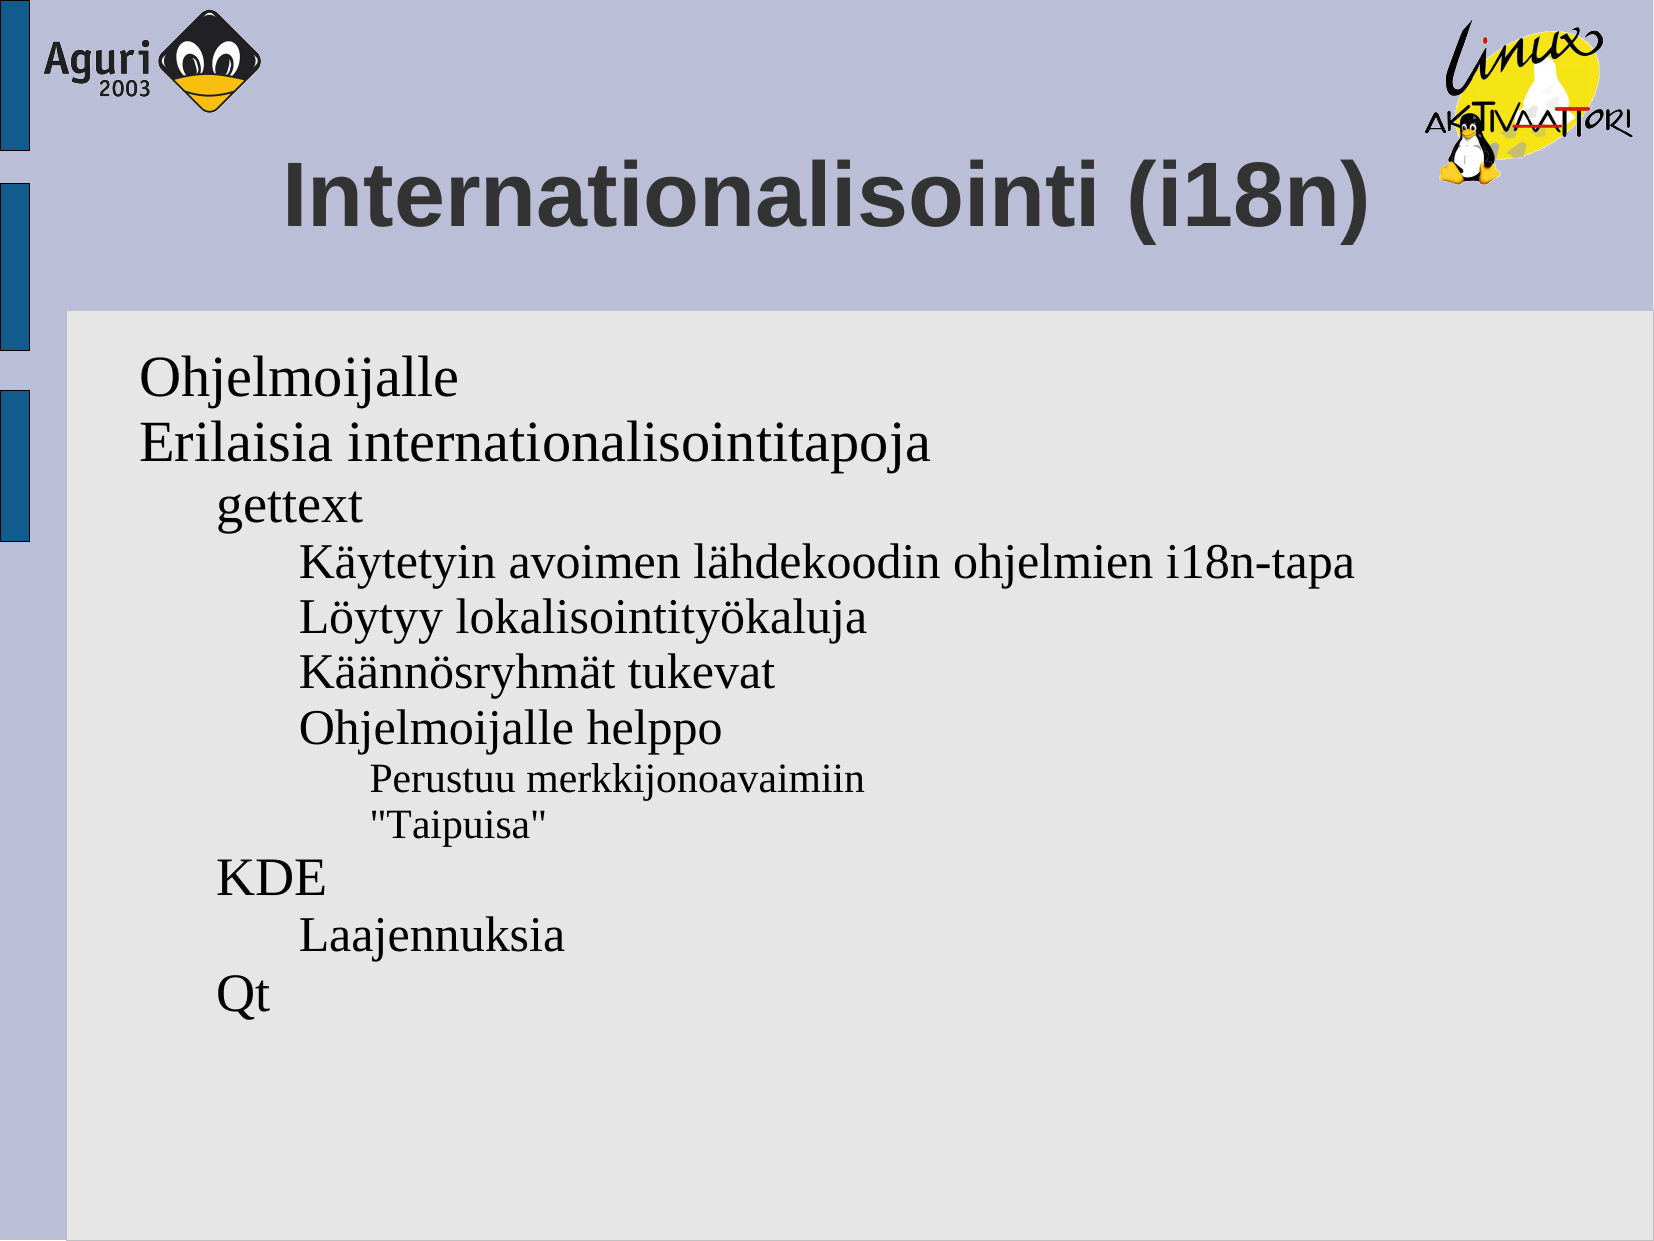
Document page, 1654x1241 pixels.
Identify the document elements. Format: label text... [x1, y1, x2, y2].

list Ohjelmoijalle Erilaisia internationalisointitapoja gettext Käytetyin avoimen lähdekoodin ohjelmien i18n-tapa Löytyy lokalisointityökaluja Käännösryhmät tukevat Ohjelmoijalle helppo Perustuu merkkijonoavaimiin "Taipuisa" KDE Laajennuksia Qt [121, 344, 1534, 1157]
picture [1417, 12, 1640, 190]
picture [39, 9, 265, 113]
title Internationalisointi (i18n) [121, 91, 1534, 299]
